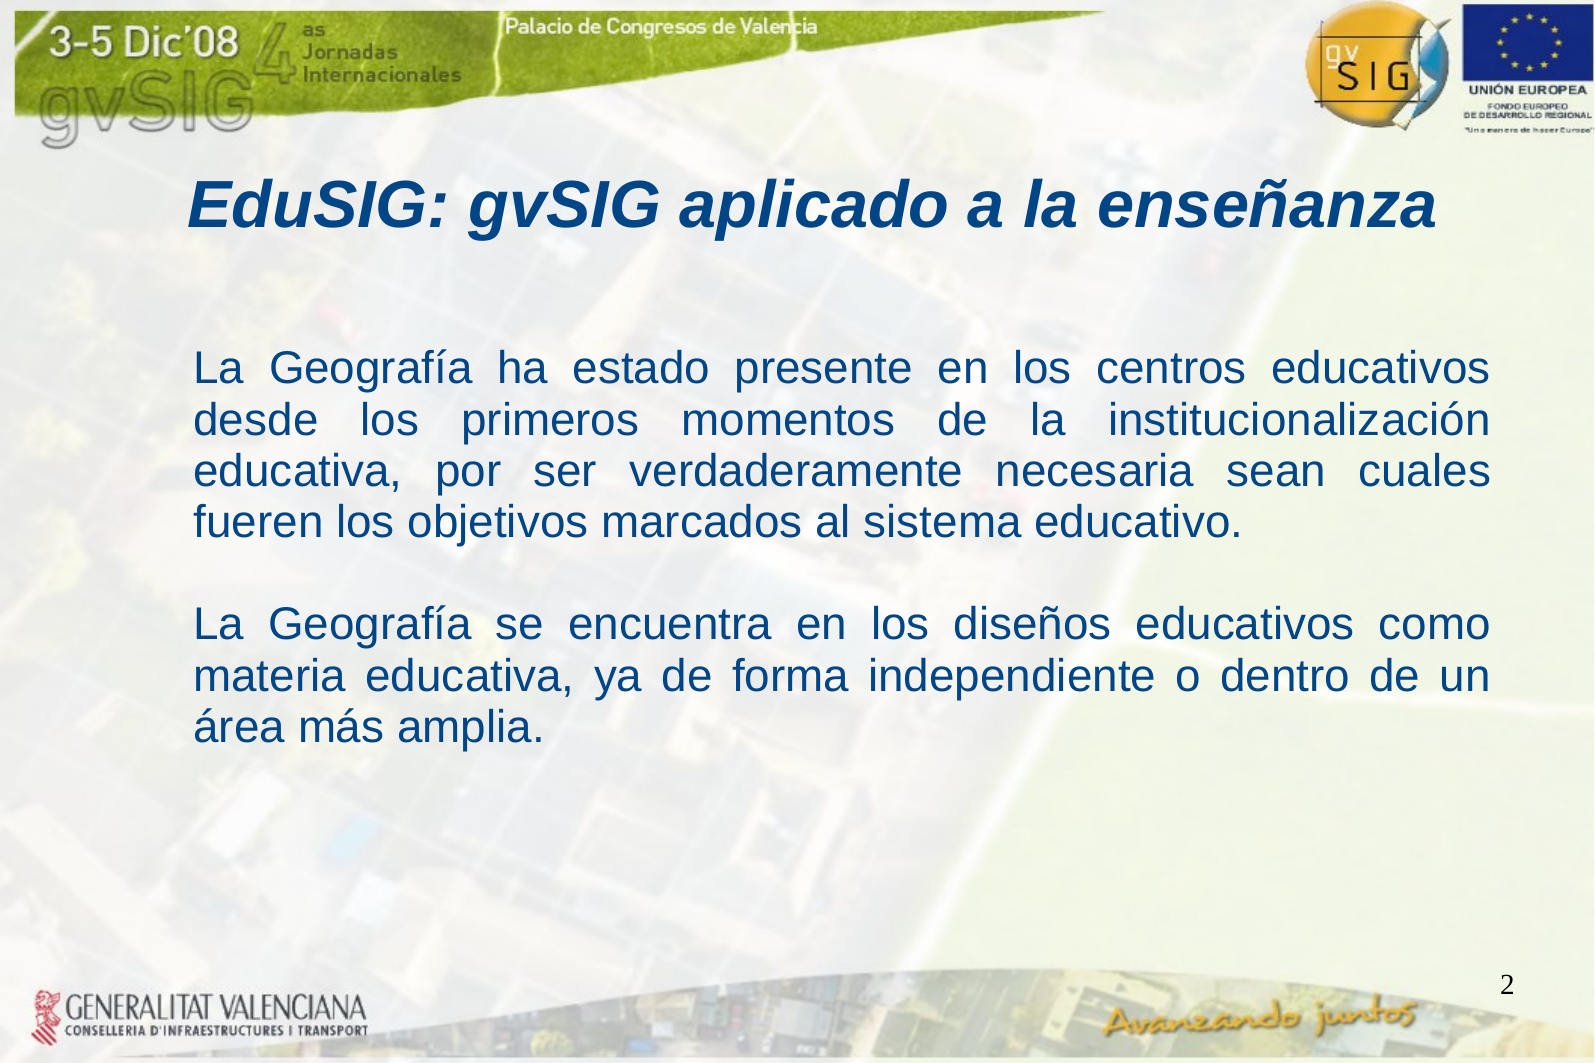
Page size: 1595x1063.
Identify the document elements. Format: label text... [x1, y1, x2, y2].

text_box EduSIG: gvSIG aplicado a la enseñanza [172, 159, 1501, 318]
text_box La Geografía ha estado presente en los centros educativos desde los primeros momentos de la institucionalización educativa, por ser verdaderamente necesaria sean cuales fueren los objetivos marcados al sistema educativo. La Geografía se encuentra en los diseños educativos como materia educativa, ya de forma independiente o dentro de un área más amplia. [178, 334, 1507, 812]
picture [0, 0, 1595, 1063]
